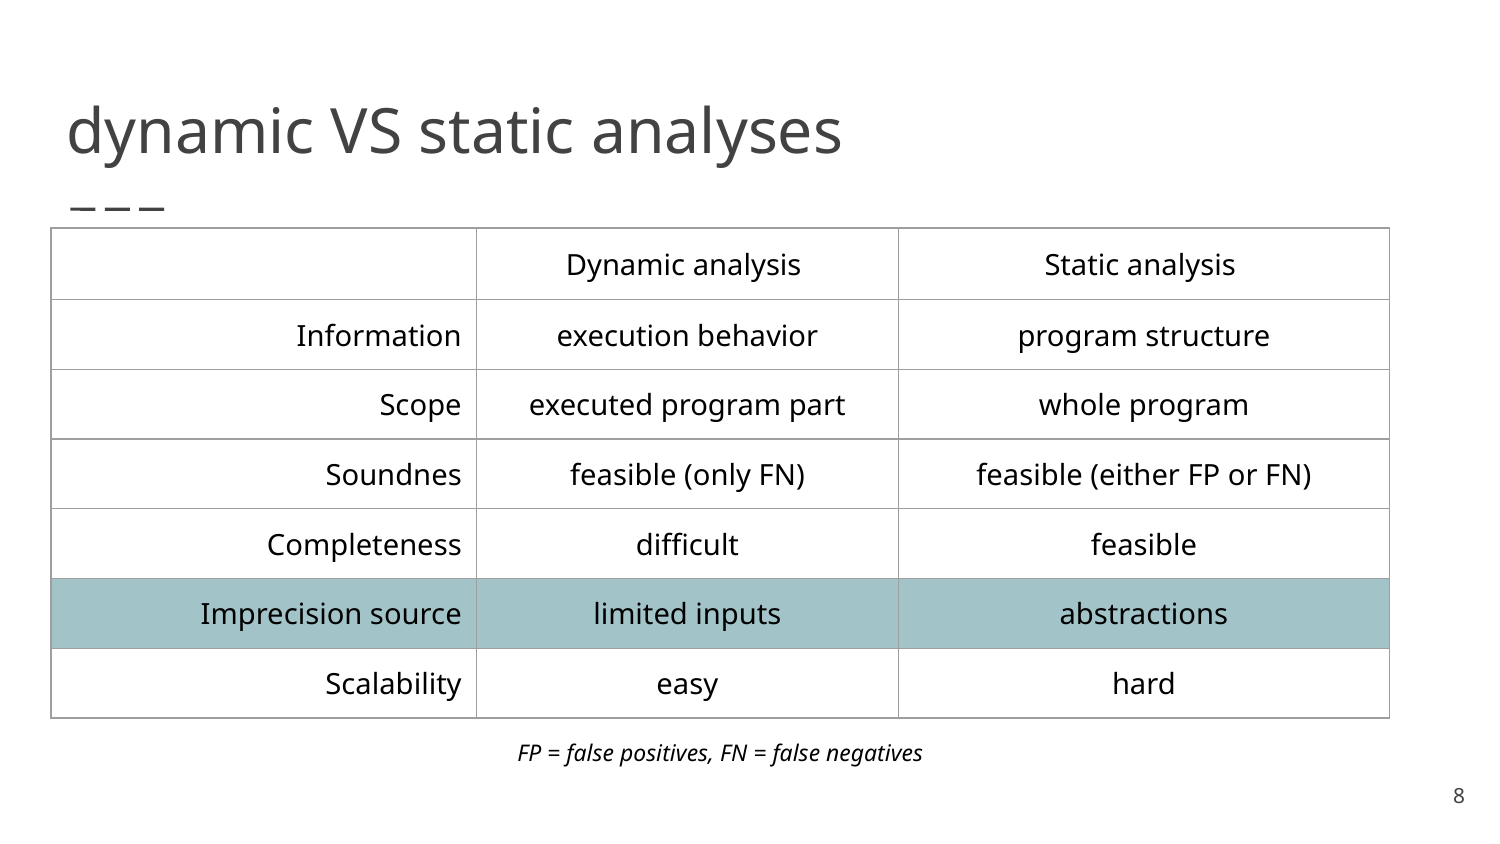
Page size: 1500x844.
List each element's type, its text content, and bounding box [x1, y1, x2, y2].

slide_number <number> [1389, 764, 1480, 830]
table_cell whole program [899, 370, 1389, 438]
table_cell Scalability [52, 649, 476, 717]
table_cell feasible (either FP or FN) [899, 440, 1389, 508]
table_cell feasible [899, 509, 1389, 578]
table_cell execution behavior [477, 300, 898, 369]
title dynamic VS static analyses [51, 61, 1449, 182]
table_cell abstractions [899, 579, 1389, 648]
table_cell executed program part [477, 370, 898, 438]
table_cell Soundnes [52, 440, 476, 508]
text_box FP = false positives, FN = false negatives [237, 716, 1204, 789]
table_cell easy [477, 649, 898, 716]
table_cell Information [52, 300, 476, 369]
table_cell hard [899, 649, 1389, 717]
table_header Dynamic analysis [477, 229, 898, 299]
table_cell difficult [477, 509, 898, 578]
table_cell Scope [52, 370, 476, 438]
table_cell program structure [899, 300, 1389, 369]
table_header Static analysis [899, 229, 1389, 299]
table_cell Imprecision source [52, 579, 476, 648]
table_cell Completeness [52, 509, 476, 578]
table_header [52, 229, 476, 299]
table_cell limited inputs [477, 579, 898, 648]
table_cell feasible (only FN) [477, 440, 898, 508]
